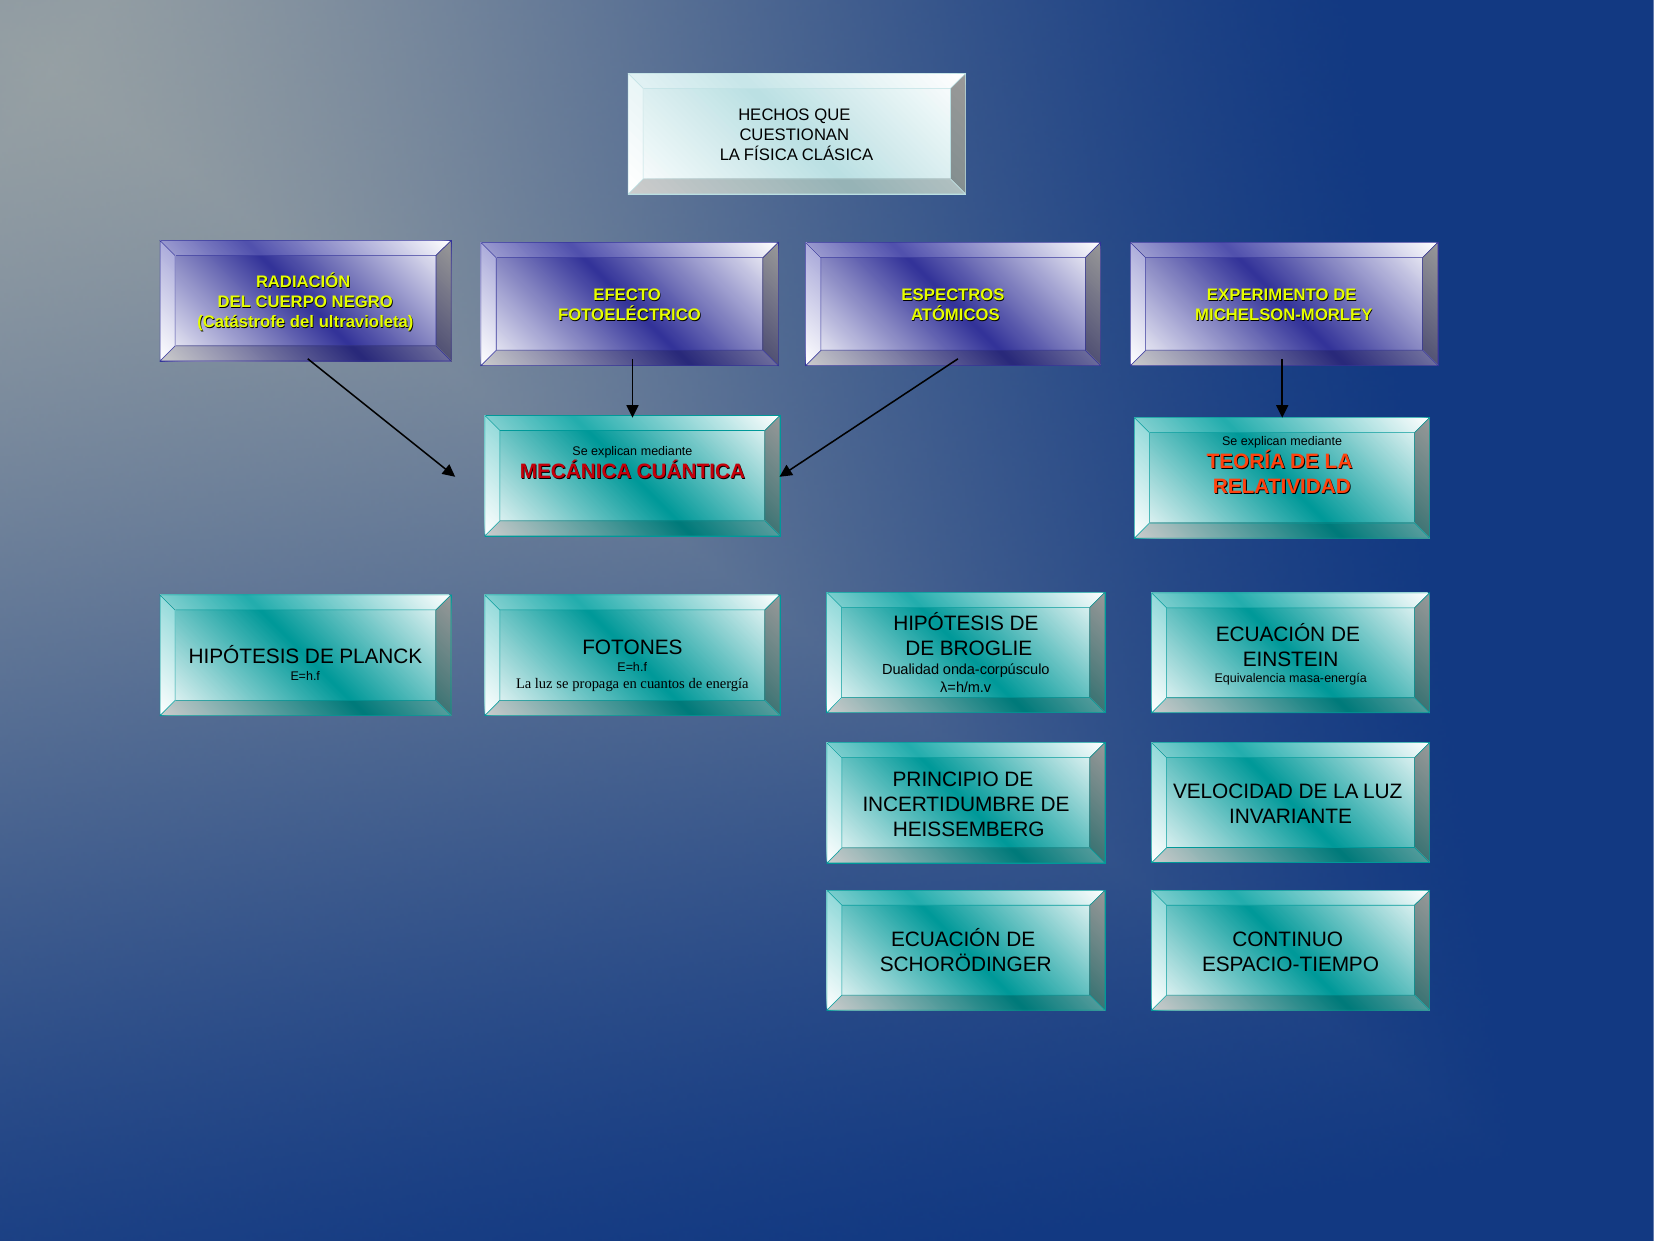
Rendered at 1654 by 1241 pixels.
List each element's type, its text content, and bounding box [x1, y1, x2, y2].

text_box PRINCIPIO DE INCERTIDUMBRE DE HEISSEMBERG [842, 758, 1089, 847]
text_box HIPÓTESIS DE PLANCK E=h.f [176, 610, 435, 700]
text_box ECUACIÓN DE SCHORÖDINGER [842, 906, 1089, 995]
text_box HIPÓTESIS DE DE BROGLIE Dualidad onda-corpúsculo λ=h/m.v [842, 608, 1089, 697]
picture [0, 0, 1654, 1241]
text_box CONTINUO ESPACIO-TIEMPO [1167, 906, 1414, 995]
text_box ECUACIÓN DE EINSTEIN Equivalencia masa-energía [1167, 608, 1414, 697]
text_box HECHOS QUE CUESTIONAN LA FÍSICA CLÁSICA [644, 89, 950, 178]
text_box FOTONES E=h.f La luz se propaga en cuantos de energía [500, 610, 764, 700]
text_box EXPERIMENTO DE MICHELSON-MORLEY [1146, 258, 1422, 350]
text_box EFECTO FOTOELÉCTRICO [497, 258, 762, 350]
text_box VELOCIDAD DE LA LUZ INVARIANTE [1167, 758, 1414, 847]
text_box Se explican mediante TEORÍA DE LA RELATIVIDAD [1150, 433, 1414, 522]
text_box ESPECTROS ATÓMICOS [821, 258, 1085, 350]
text_box RADIACIÓN DEL CUERPO NEGRO (Catástrofe del ultravioleta) [176, 256, 436, 345]
text_box Se explican mediante MECÁNICA CUÁNTICA [500, 431, 764, 520]
